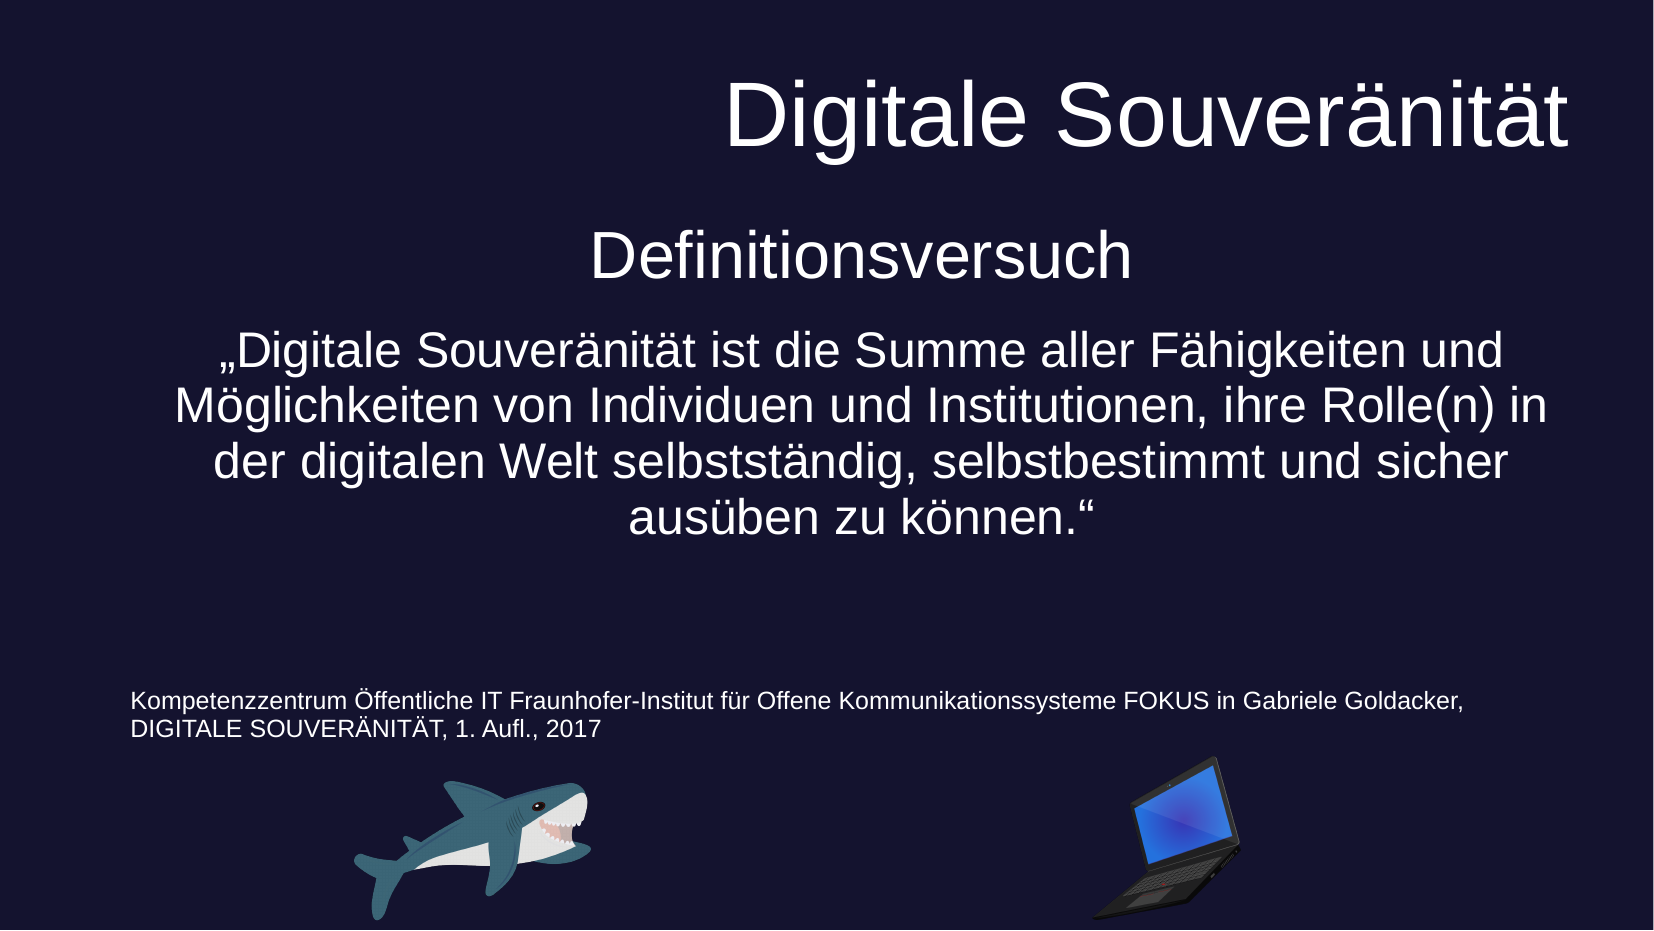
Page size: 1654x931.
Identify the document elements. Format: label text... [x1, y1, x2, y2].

text_box [82, 37, 1571, 193]
picture [1092, 832, 1241, 920]
text_box Kompetenzzentrum Öffentliche IT Fraunhofer-Institut für Offene Kommunikationssysteme FOKUS in Gabriele Goldacker, DIGITALE SOUVERÄNITÄT, 1. Aufl., 2017 [115, 679, 1595, 768]
list Definitionsversuch „Digitale Souveränität ist die Summe aller Fähigkeiten und Möglichkeiten von Individuen und Institutionen, ihre Rolle(n) in der digitalen Welt selbstständig, selbstbestimmt und sicher ausüben zu können.“ [82, 217, 1571, 832]
picture [354, 832, 591, 931]
